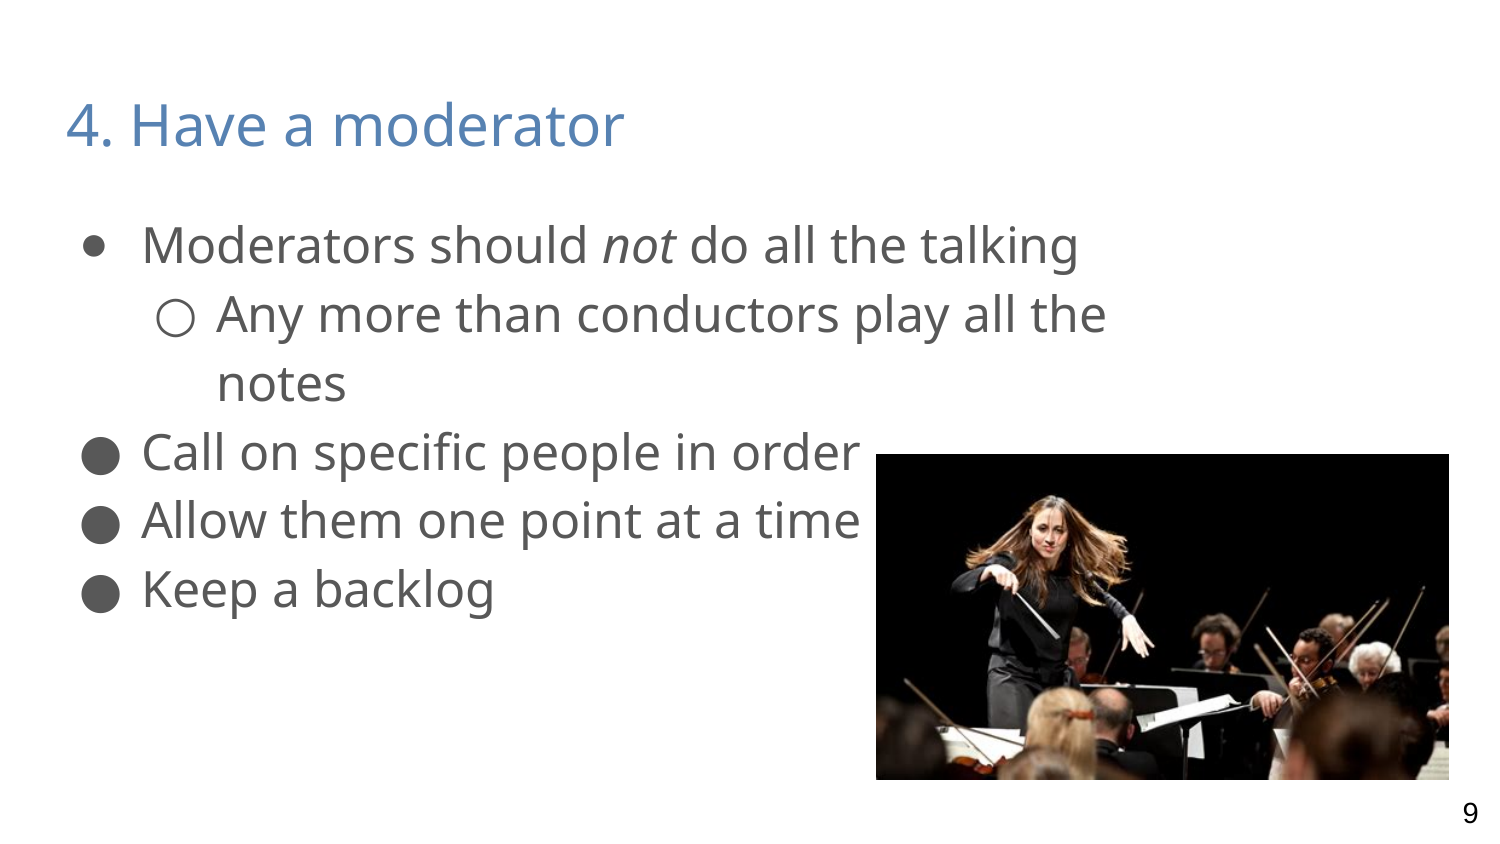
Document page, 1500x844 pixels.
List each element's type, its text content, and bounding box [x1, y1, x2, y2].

title 4. Have a moderator [51, 72, 1449, 167]
picture [876, 454, 1449, 780]
slide_number <number> [1403, 779, 1494, 844]
list Moderators should not do all the talking Any more than conductors play all the notes Call on specific people in order Allow them one point at a time Keep a backlog [51, 189, 1235, 750]
